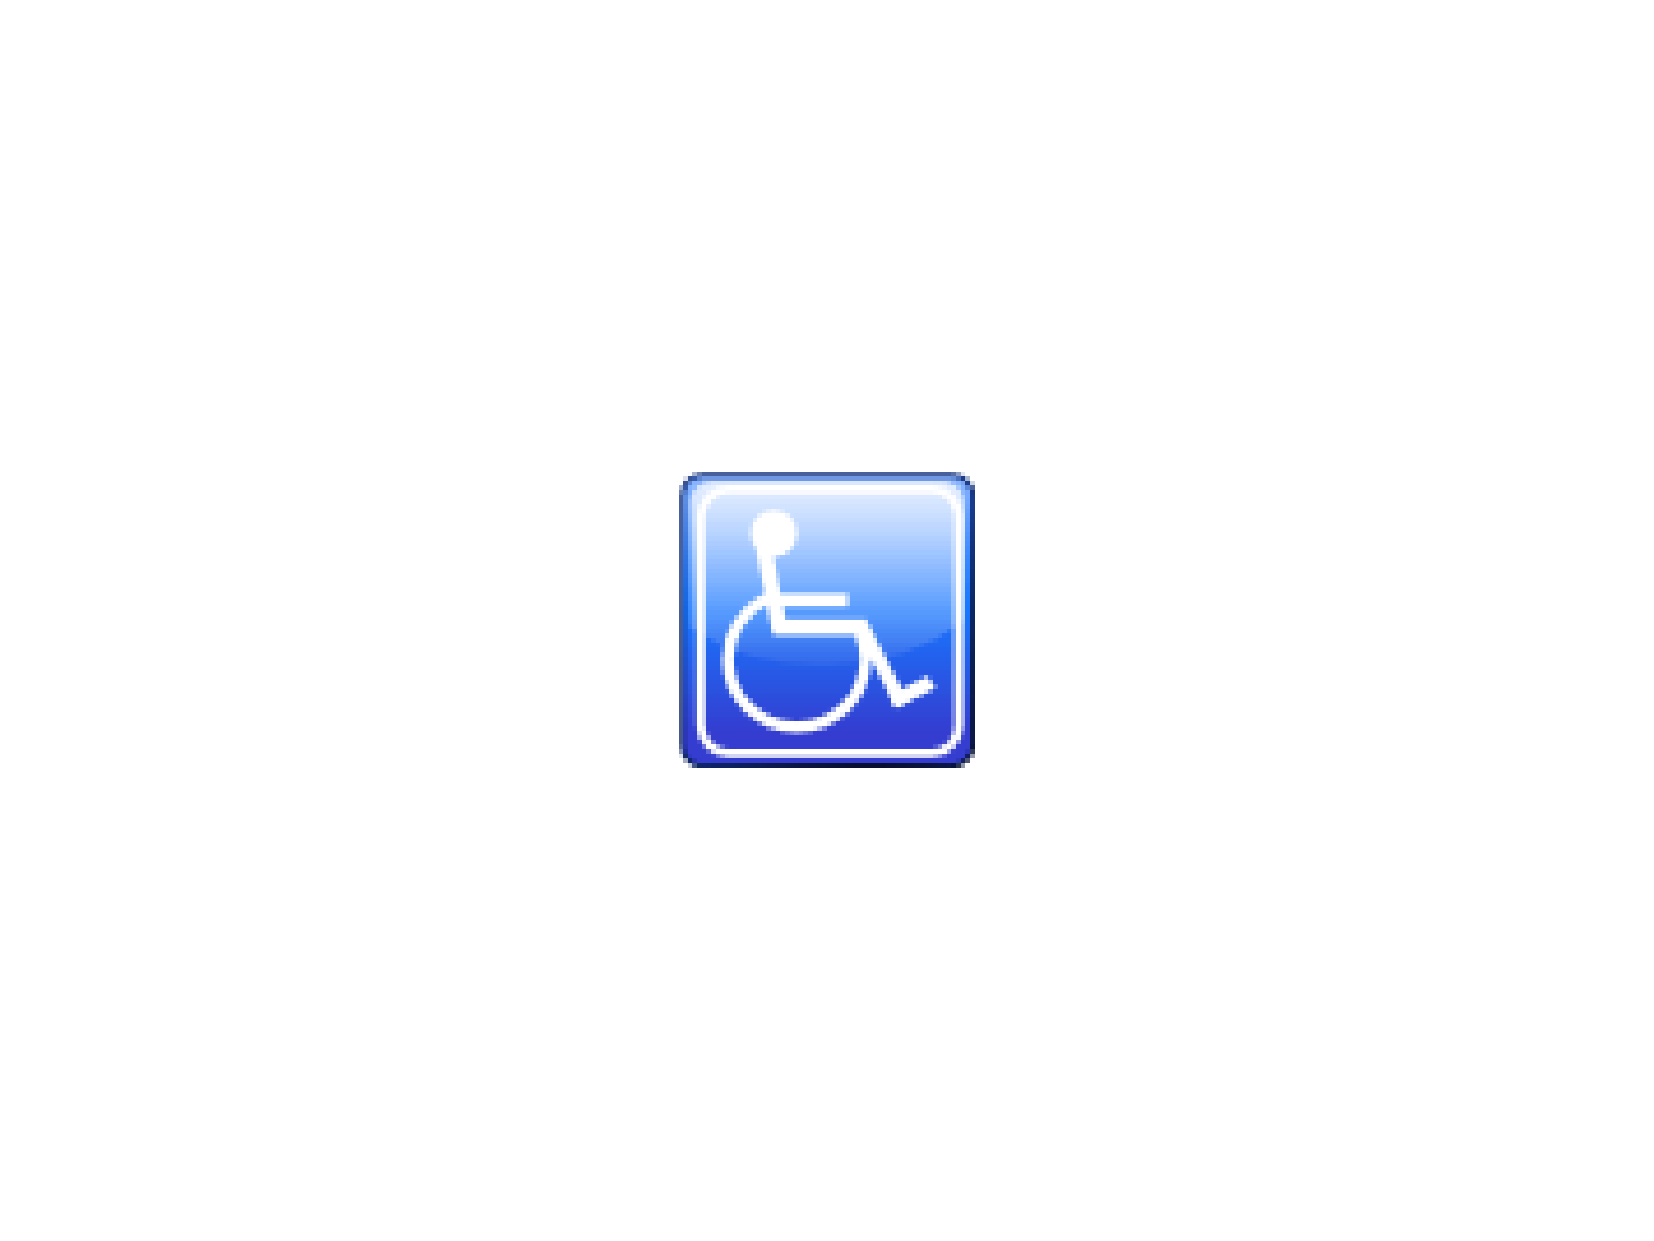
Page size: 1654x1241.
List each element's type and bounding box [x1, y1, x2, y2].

picture [679, 472, 975, 768]
